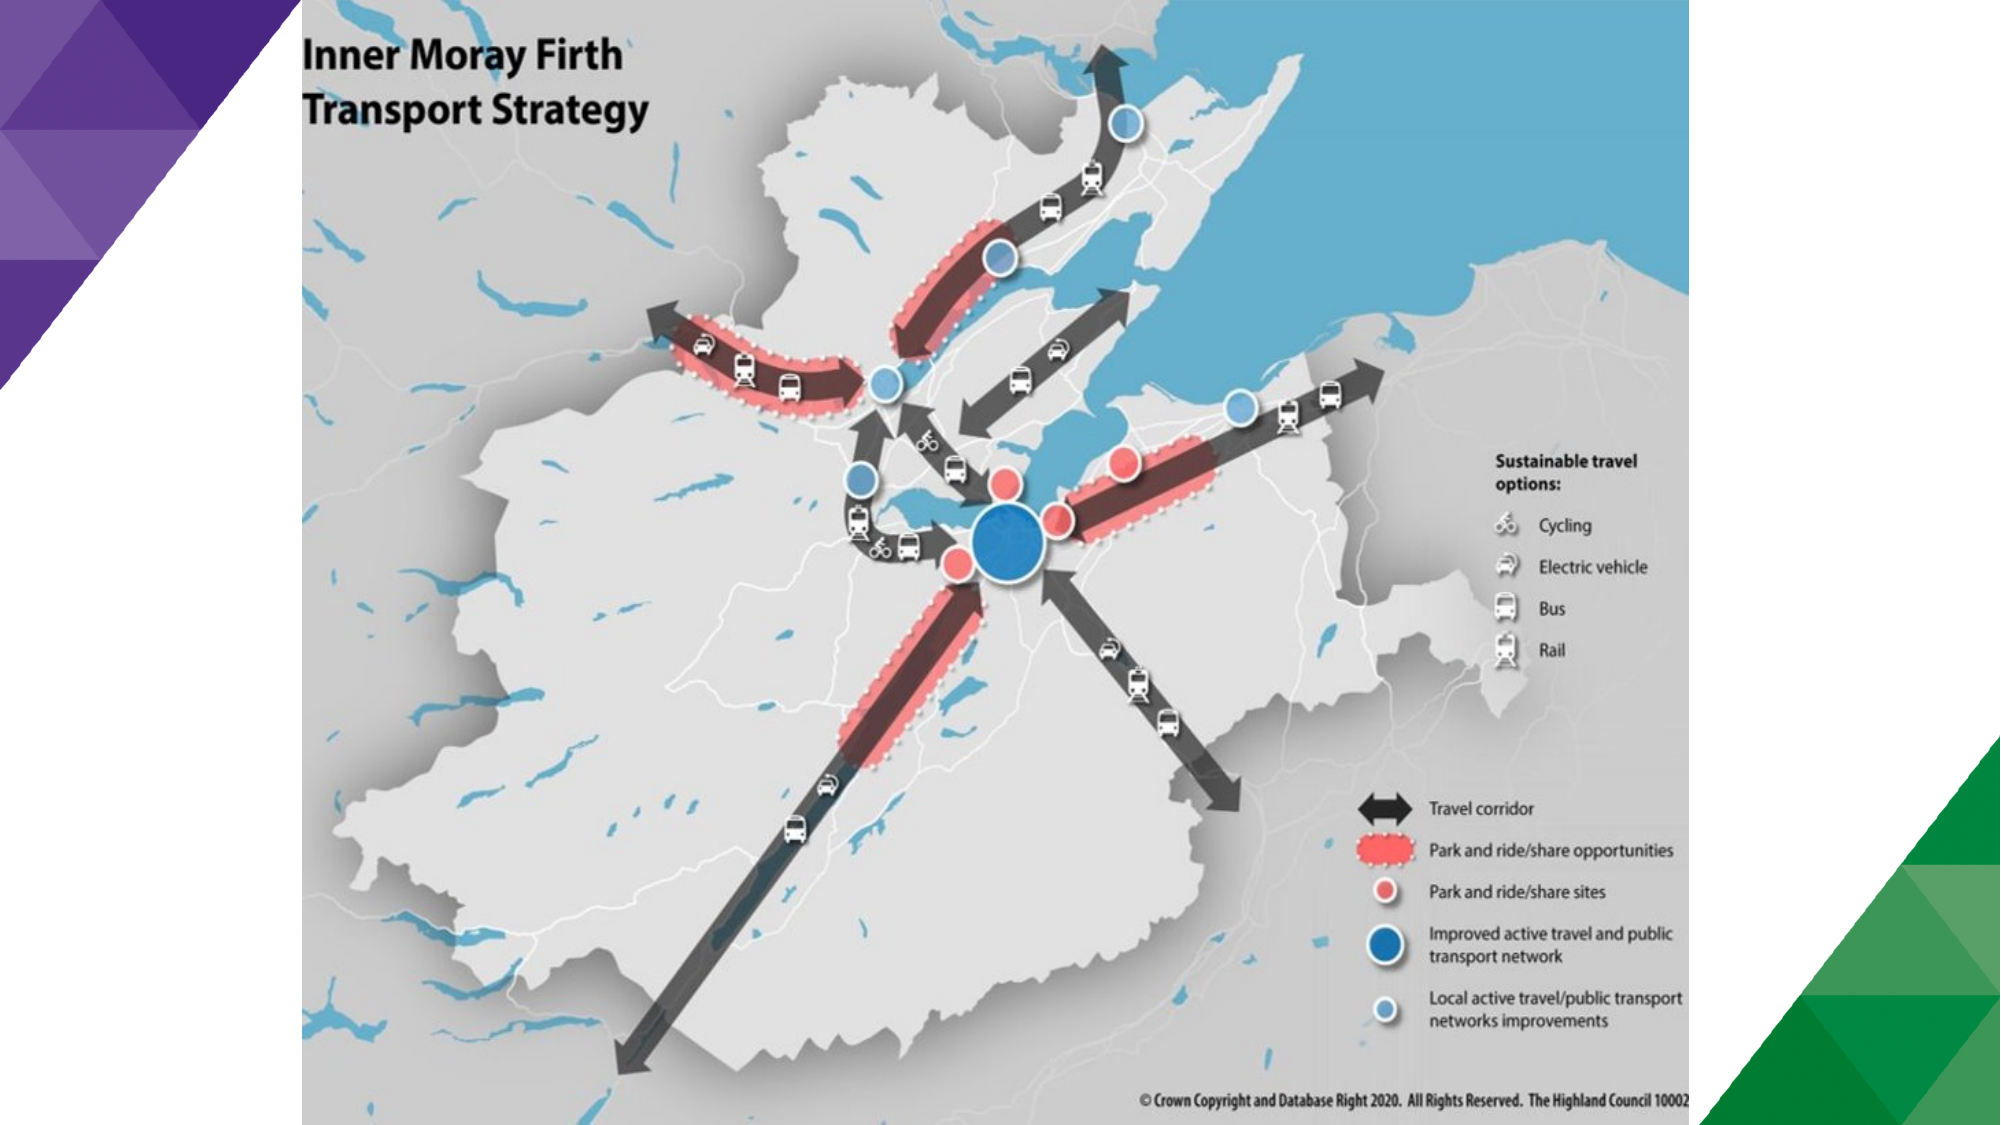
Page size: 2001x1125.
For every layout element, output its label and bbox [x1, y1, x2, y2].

picture [302, 0, 1689, 1125]
